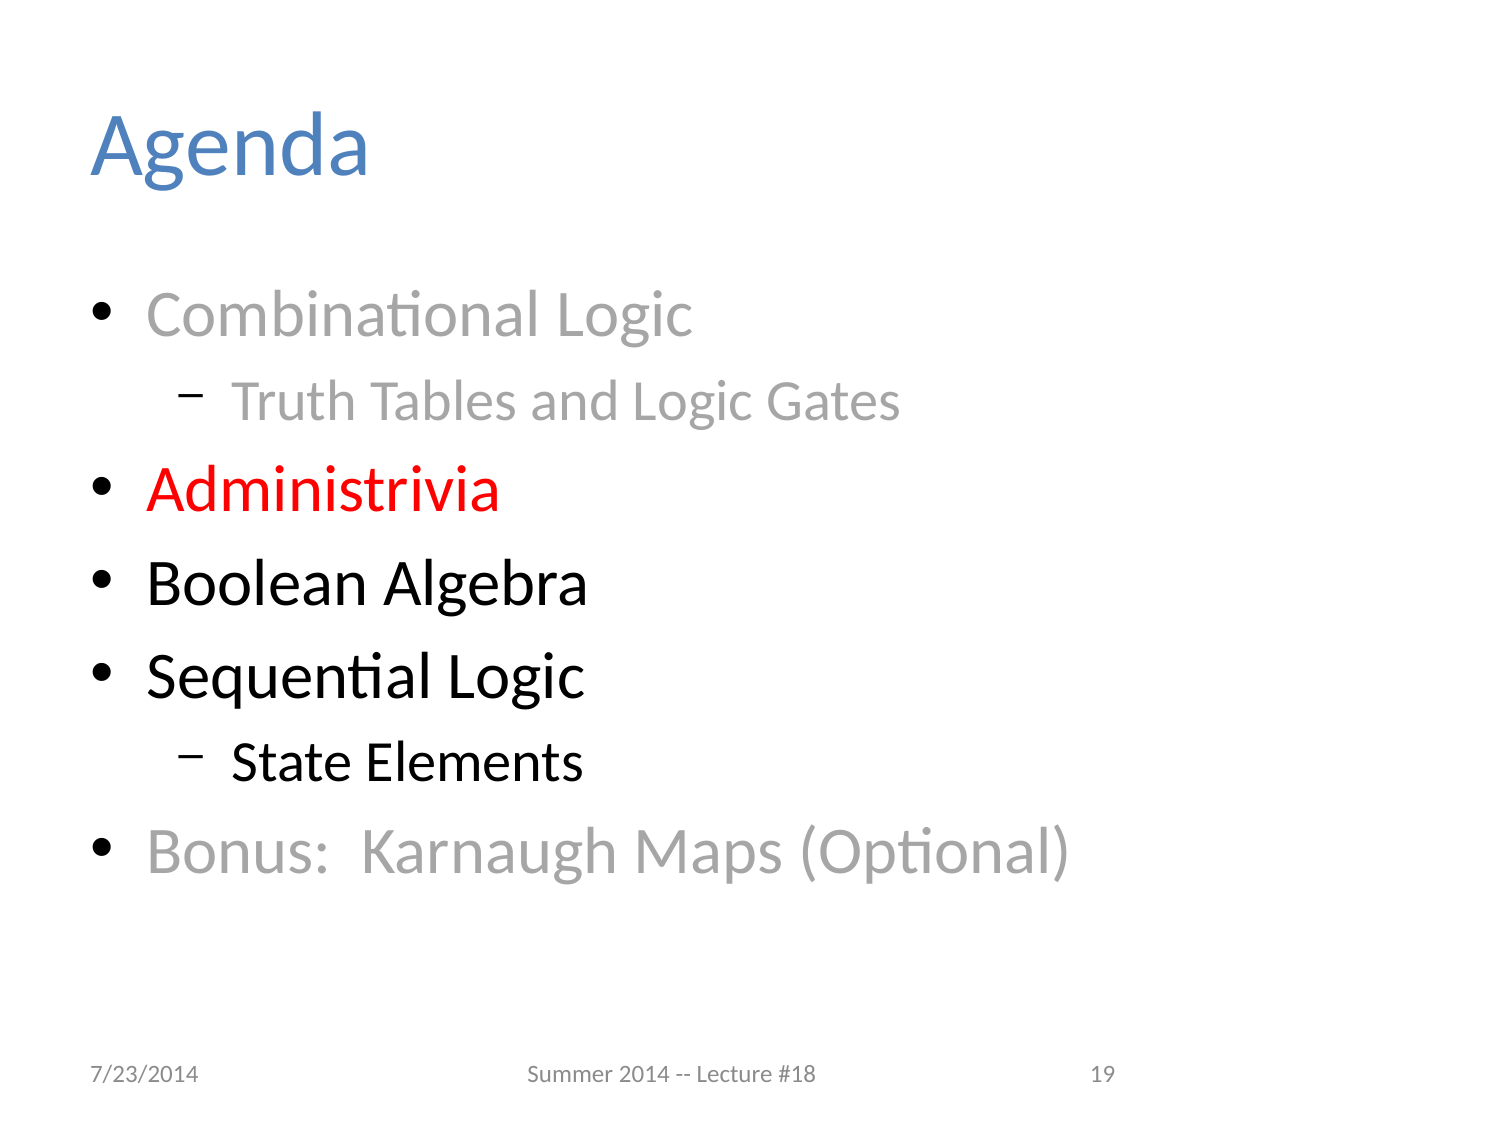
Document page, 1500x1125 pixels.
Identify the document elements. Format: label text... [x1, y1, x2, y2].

footer Summer 2014 -- Lecture #18 [512, 1042, 988, 1103]
list Combinational Logic Truth Tables and Logic Gates Administrivia Boolean Algebra Sequential Logic State Elements Bonus: Karnaugh Maps (Optional) [75, 262, 1425, 1073]
slide_number 7/23/2014 [75, 1042, 425, 1103]
slide_number <number> [1074, 1042, 1425, 1103]
title Agenda [75, 45, 1425, 233]
